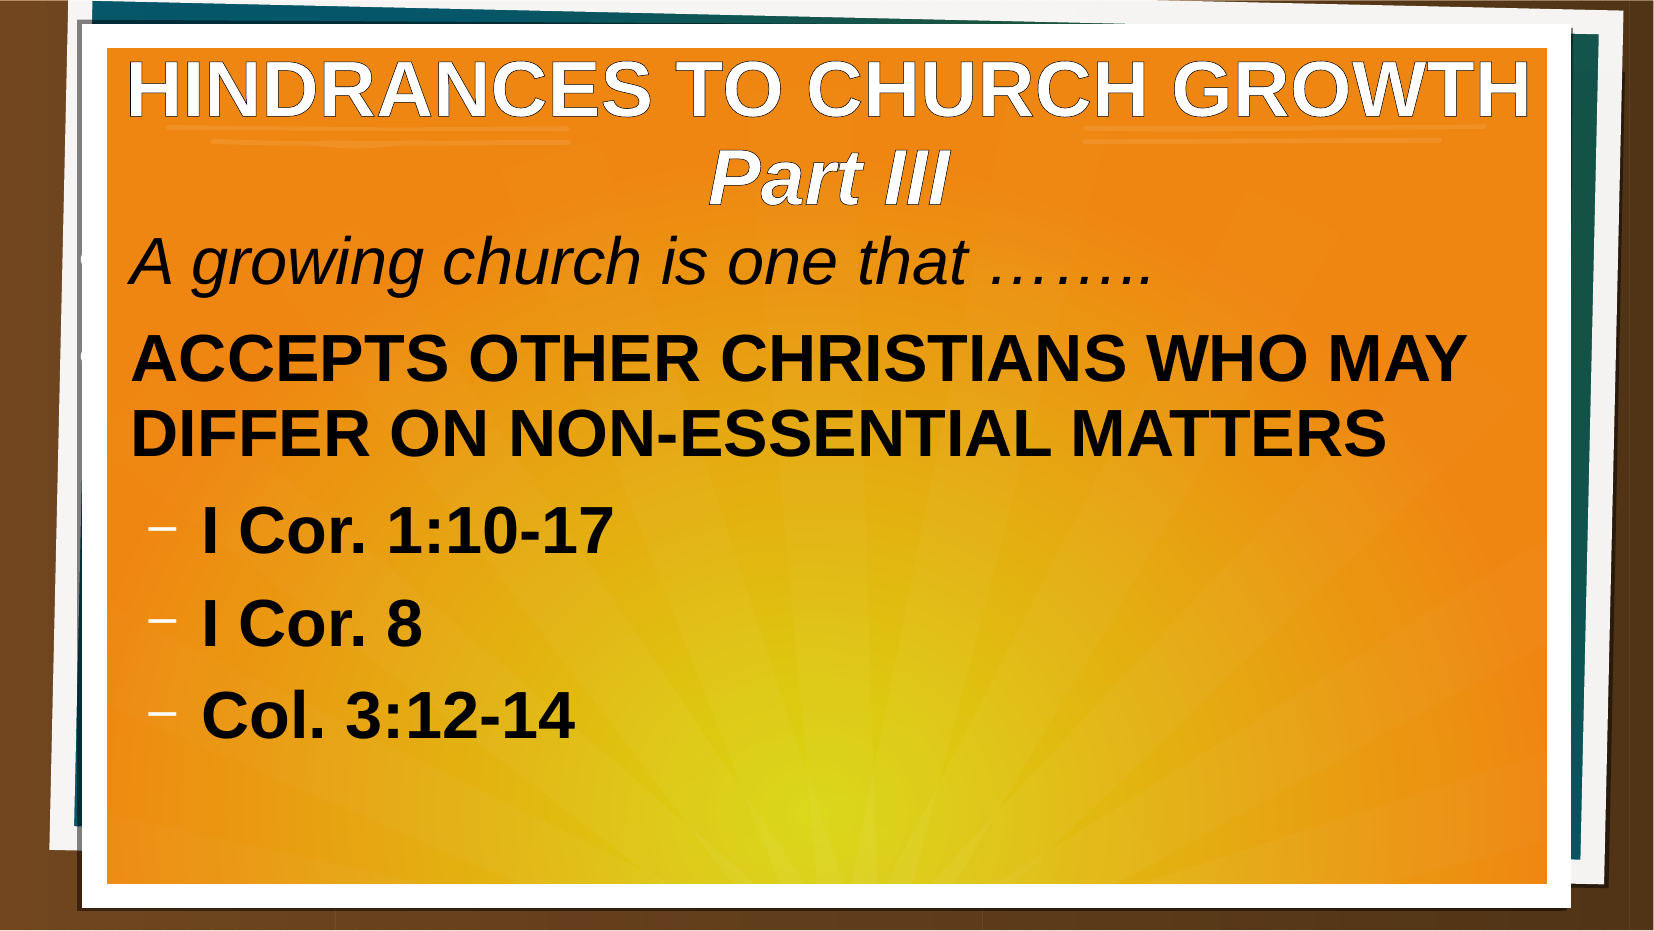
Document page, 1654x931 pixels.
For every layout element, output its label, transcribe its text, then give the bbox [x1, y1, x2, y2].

title HINDRANCES TO CHURCH GROWTH Part III [90, 44, 1591, 222]
list A growing church is one that …….. ACCEPTS OTHER CHRISTIANS WHO MAY DIFFER ON NON-ESSENTIAL MATTERS I Cor. 1:10-17 I Cor. 8 Col. 3:12-14 [60, 224, 1576, 871]
